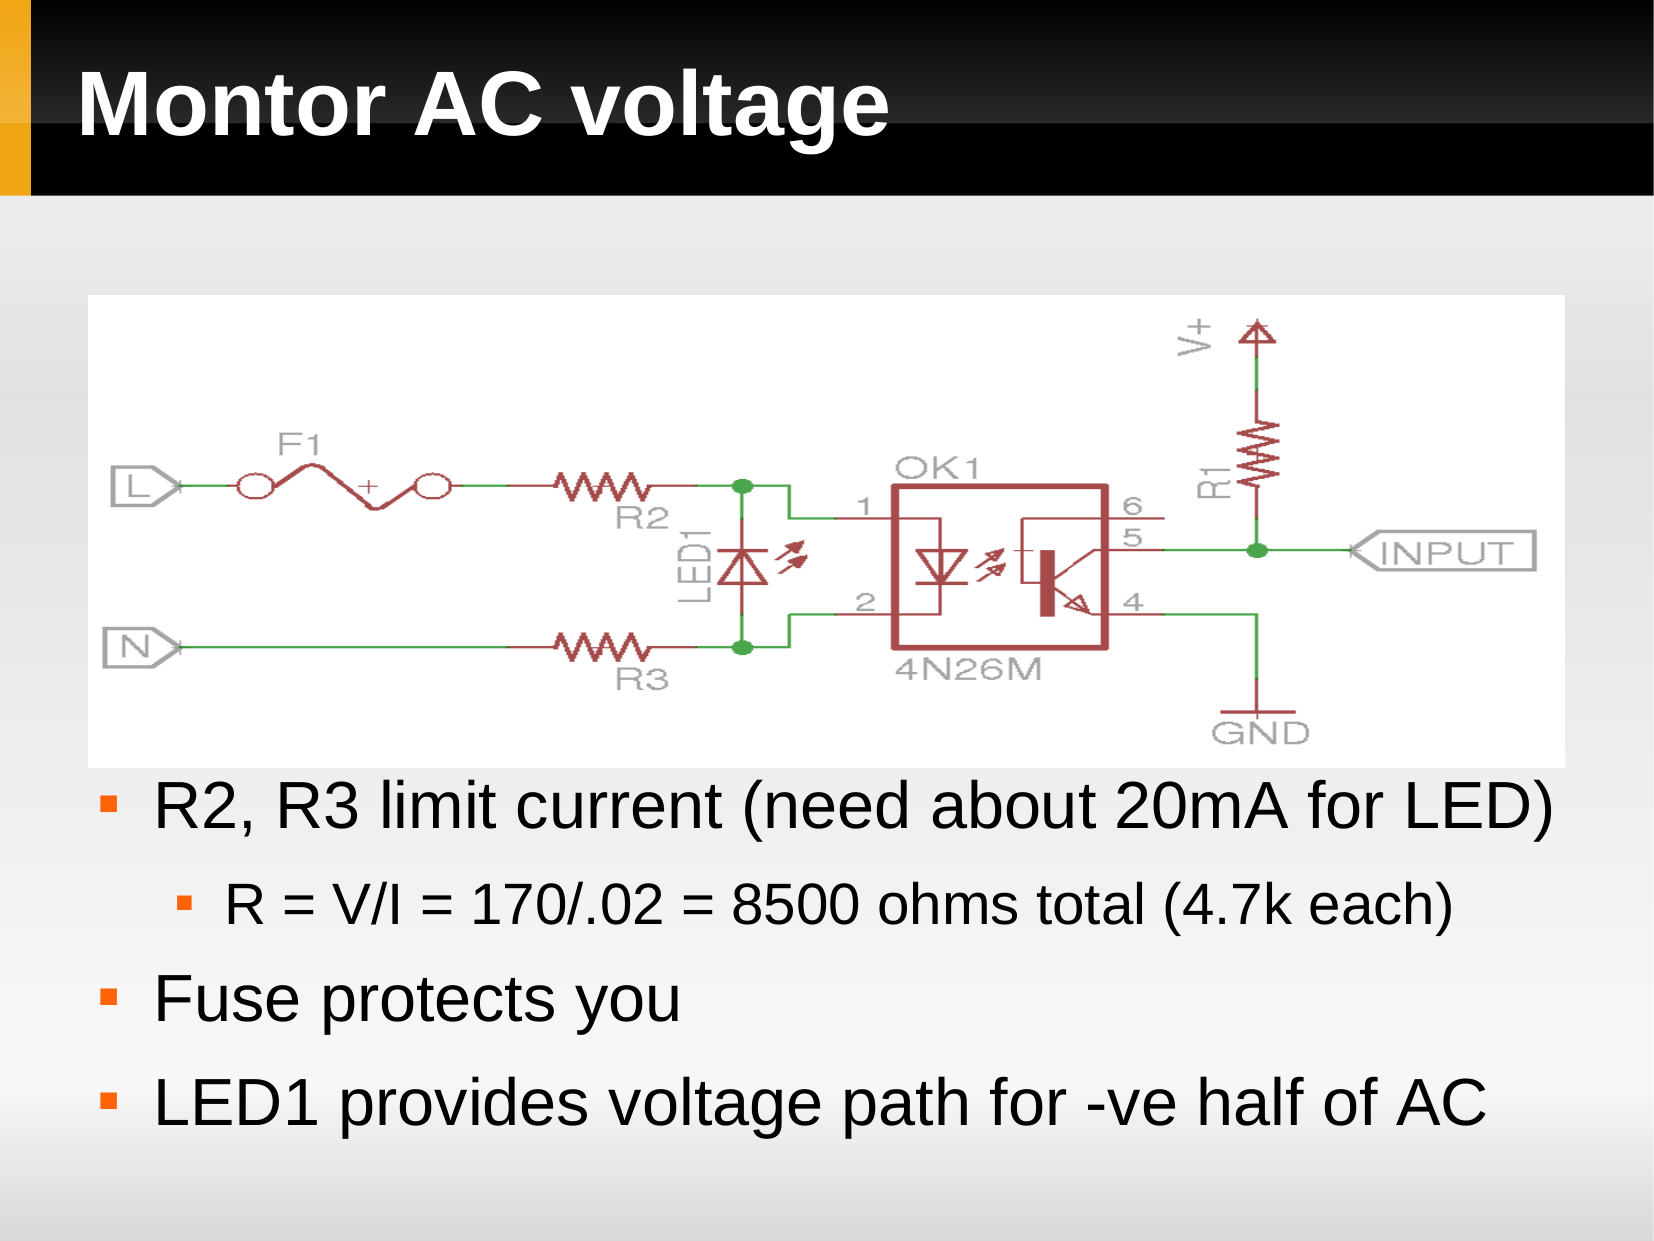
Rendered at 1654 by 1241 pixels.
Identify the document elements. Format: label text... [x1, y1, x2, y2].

picture [0, 0, 1654, 1241]
list R2, R3 limit current (need about 20mA for LED) R = V/I = 170/.02 = 8500 ohms total (4.7k each) Fuse protects you LED1 provides voltage path for -ve half of AC [82, 767, 1565, 1140]
title Montor AC voltage [76, 7, 1565, 200]
